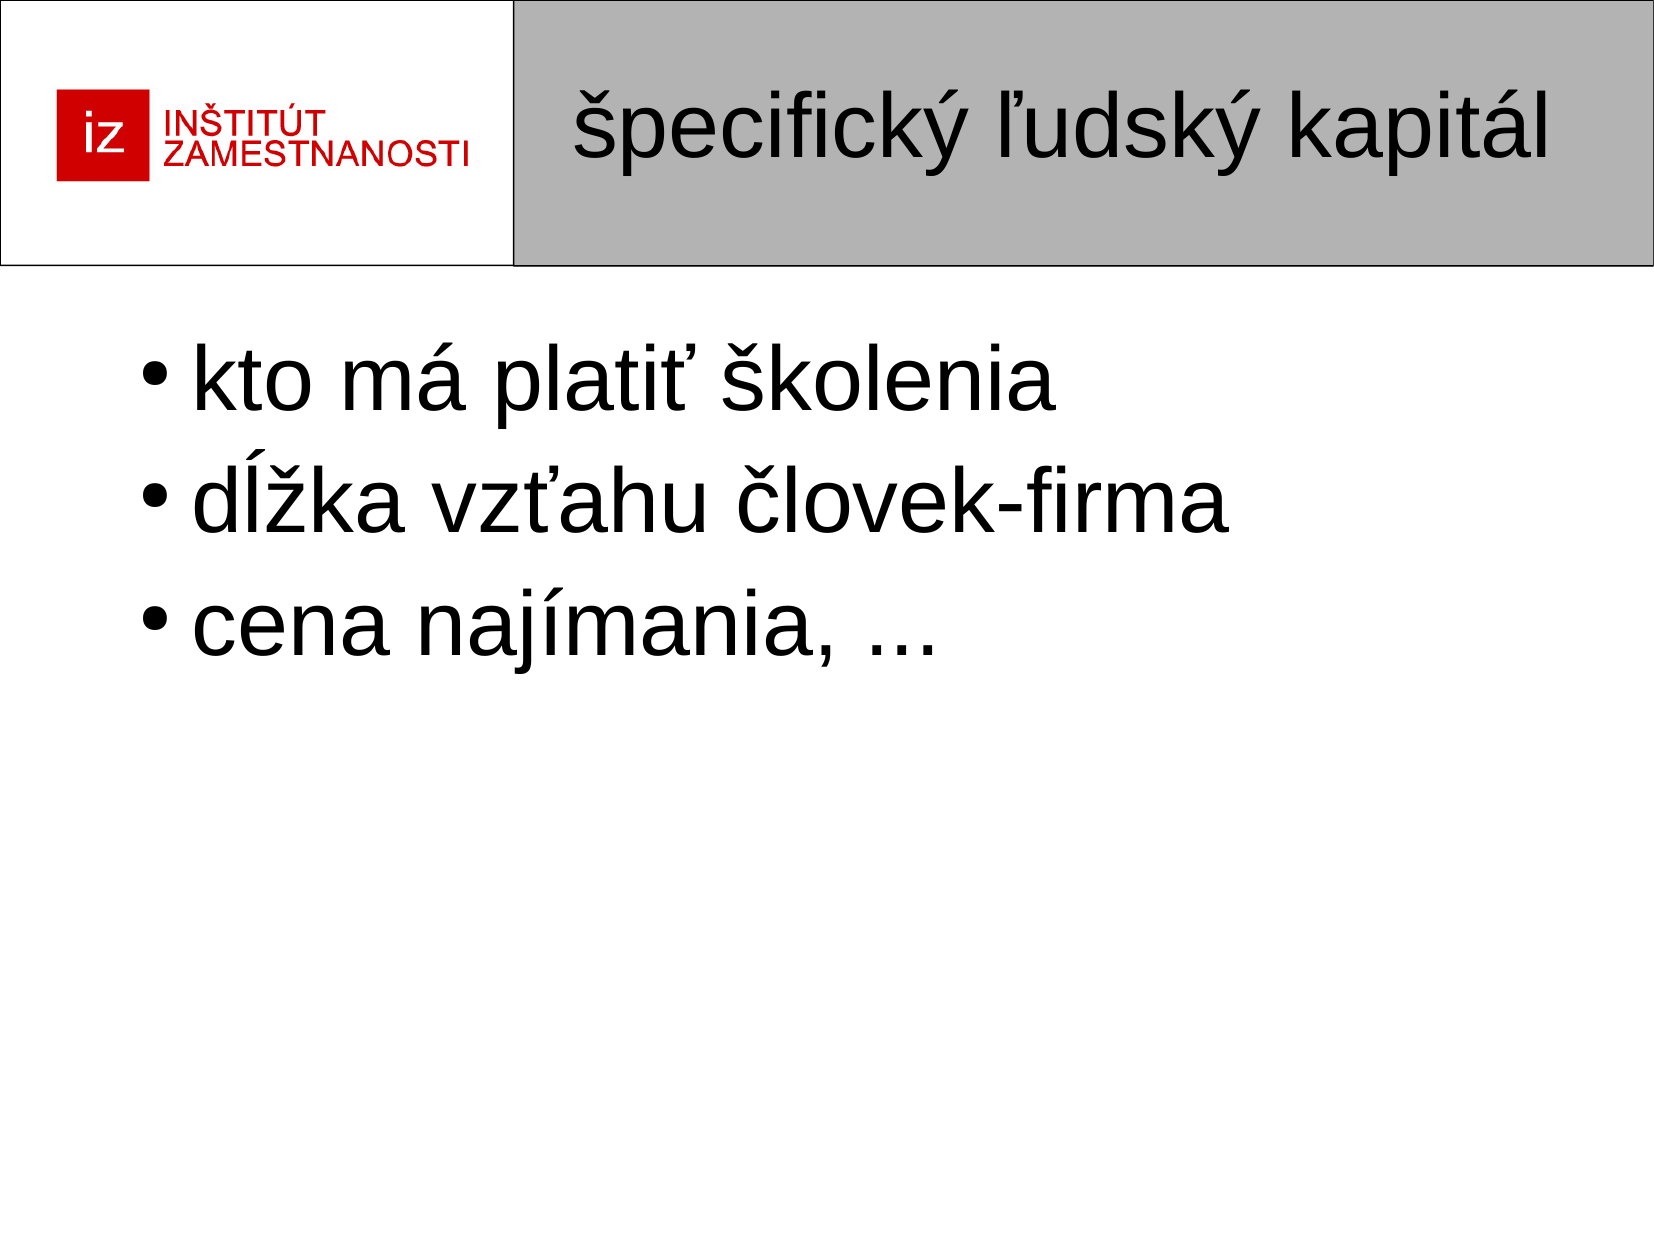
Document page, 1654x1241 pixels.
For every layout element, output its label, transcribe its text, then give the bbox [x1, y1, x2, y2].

title špecifický ľudský kapitál [561, 37, 1565, 229]
picture [5, 8, 512, 257]
list kto má platiť školenia dĺžka vzťahu človek-firma cena najímania, ... [121, 344, 1533, 1112]
